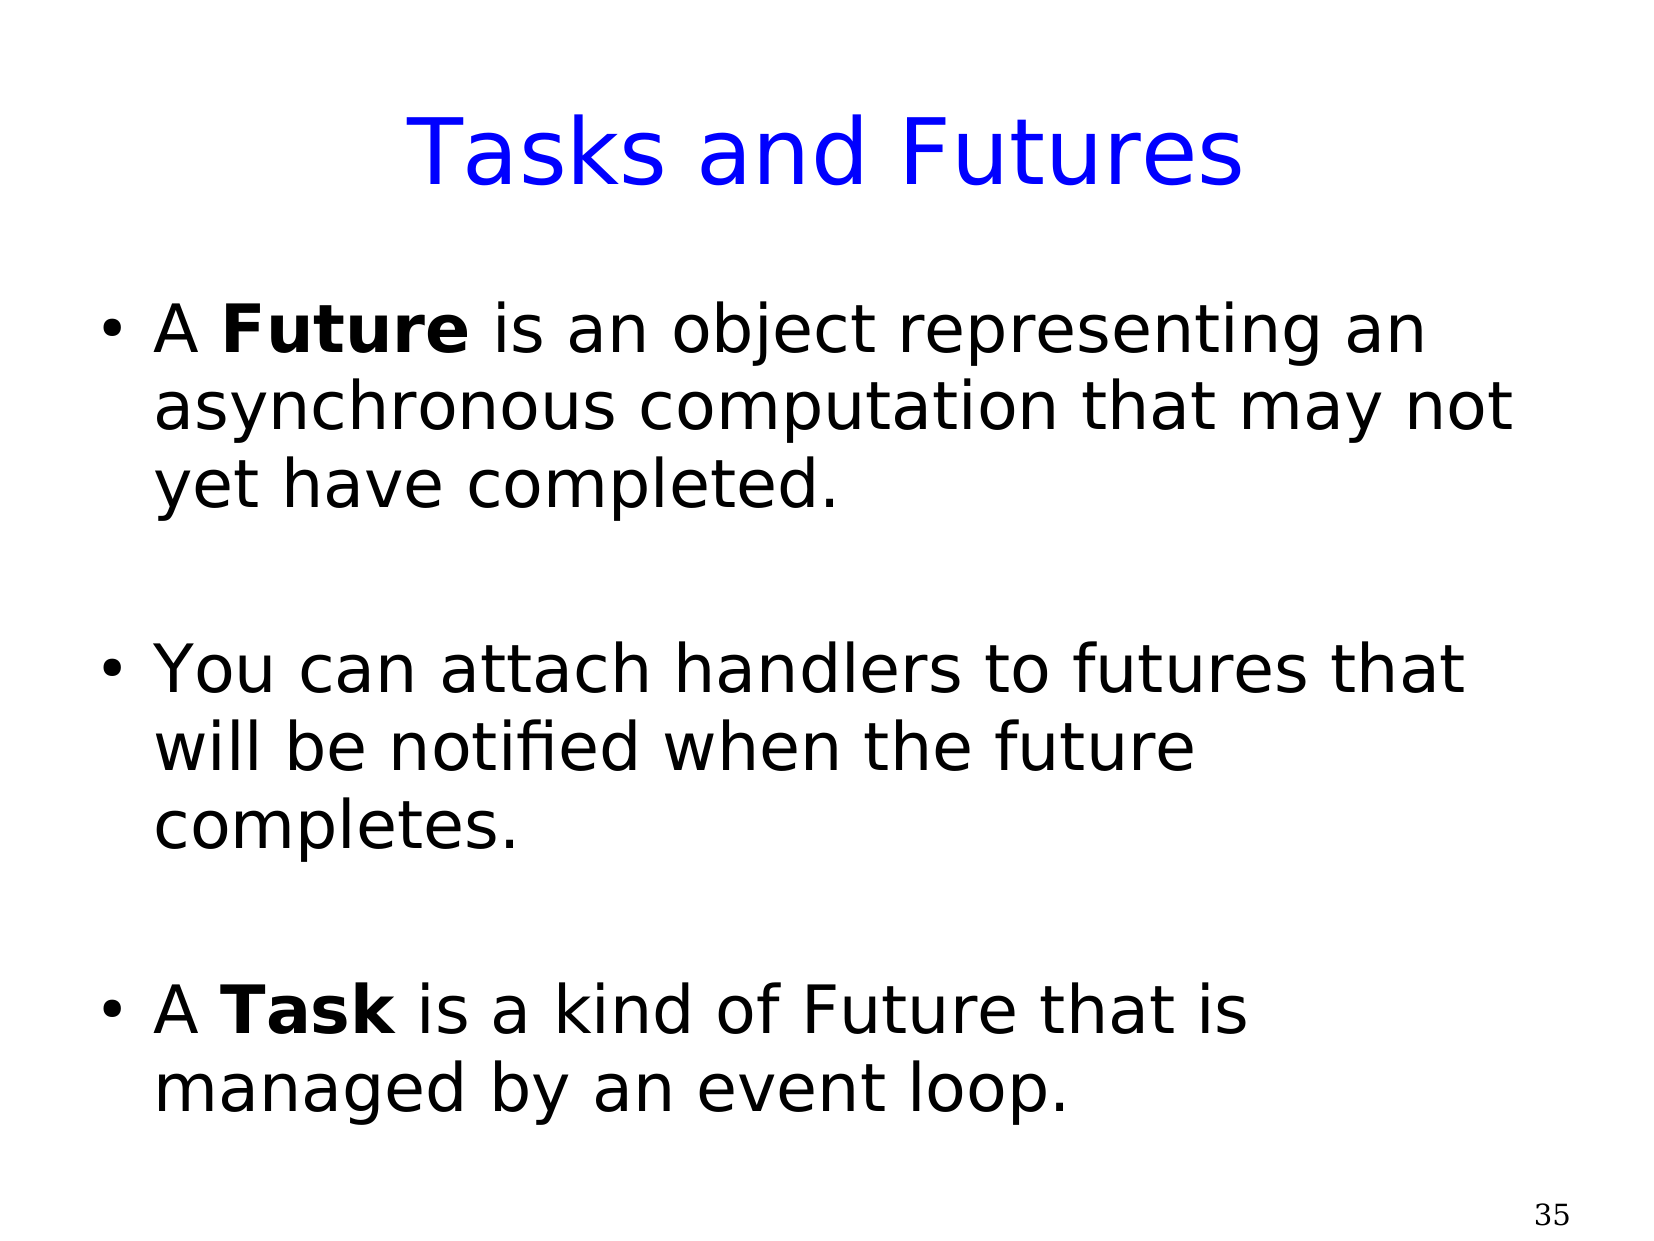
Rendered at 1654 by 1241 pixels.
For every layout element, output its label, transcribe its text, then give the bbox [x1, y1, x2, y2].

list A Future is an object representing an asynchronous computation that may not yet have completed. You can attach handlers to futures that will be notified when the future completes. A Task is a kind of Future that is managed by an event loop. [82, 290, 1571, 1128]
title Tasks and Futures [82, 49, 1571, 257]
